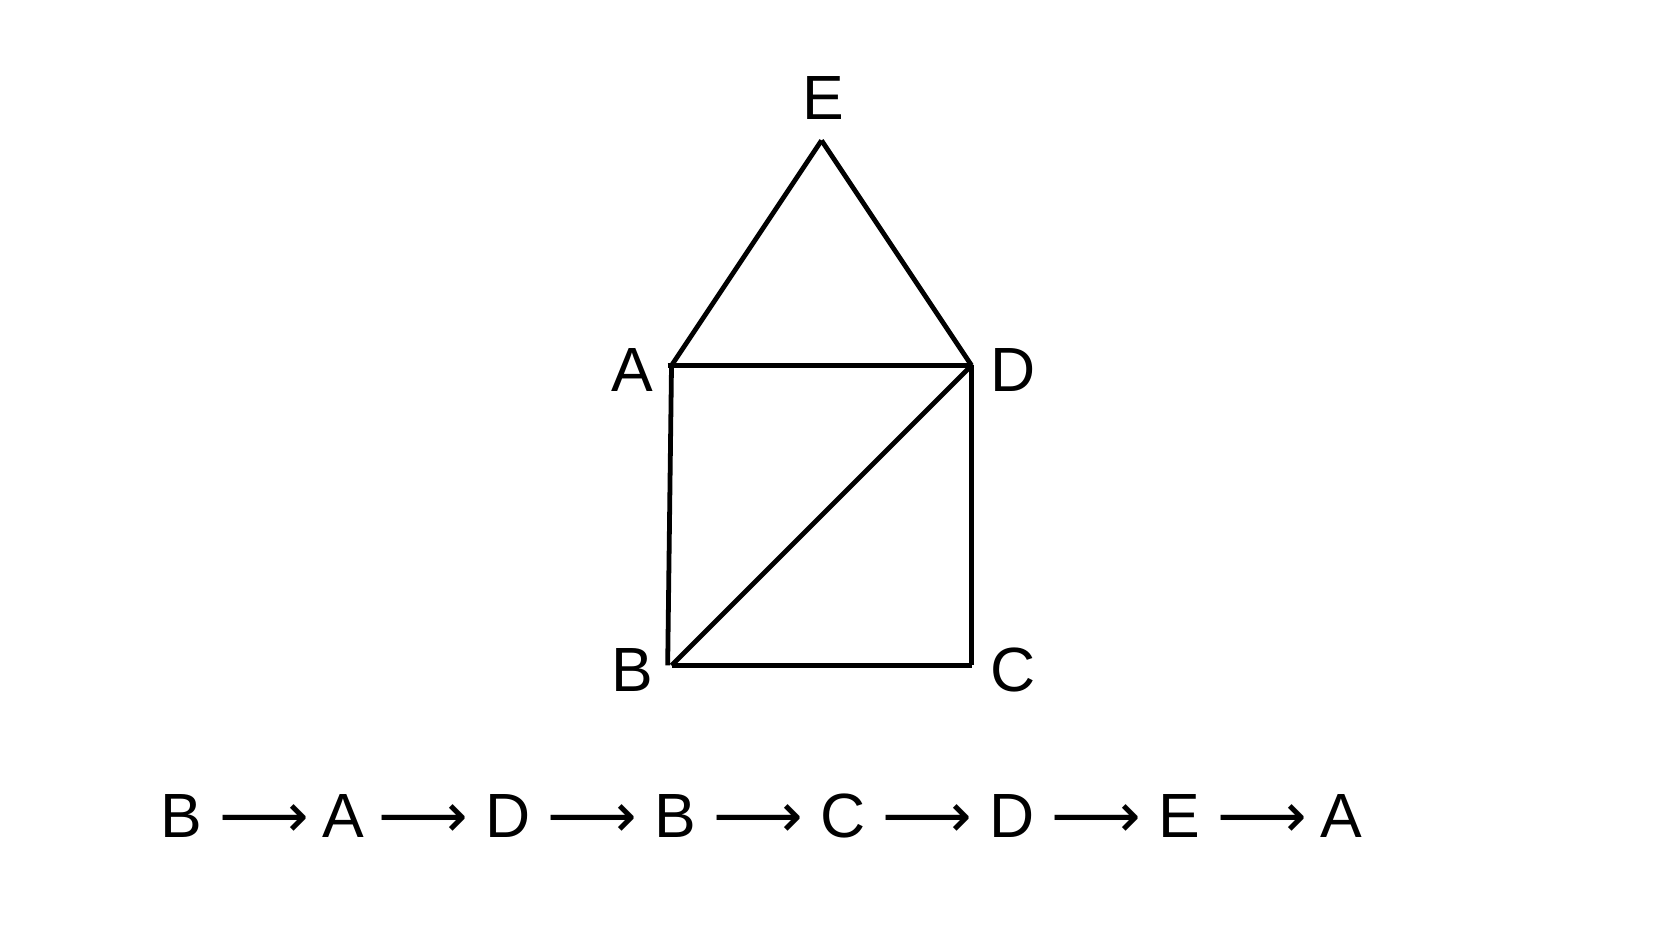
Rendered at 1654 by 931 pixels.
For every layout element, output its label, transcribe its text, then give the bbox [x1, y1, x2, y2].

text_box C [975, 627, 1051, 713]
text_box E [787, 55, 860, 141]
text_box B [596, 627, 668, 713]
text_box D [975, 327, 1051, 413]
text_box A [596, 327, 668, 413]
text_box B ⟶ A ⟶ D ⟶ B ⟶ C ⟶ D ⟶ E ⟶ A [145, 773, 1544, 859]
